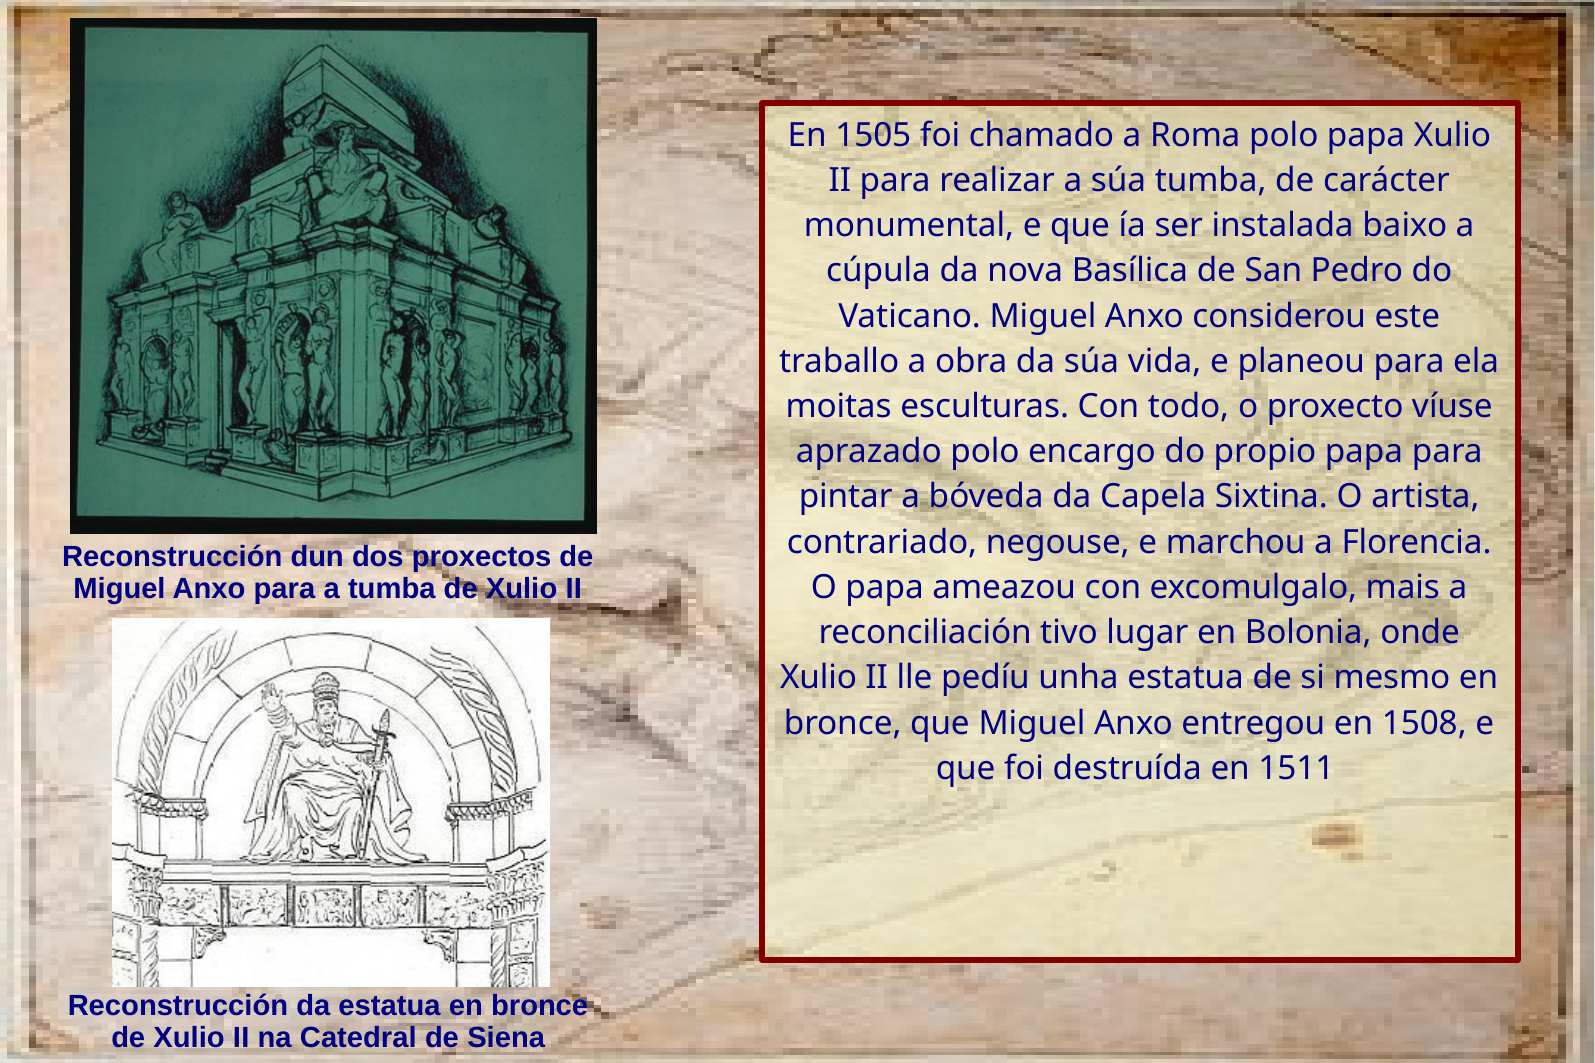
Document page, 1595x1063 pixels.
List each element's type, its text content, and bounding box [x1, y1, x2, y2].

text_box En 1505 foi chamado a Roma polo papa Xulio II para realizar a súa tumba, de carácter monumental, e que ía ser instalada baixo a cúpula da nova Basílica de San Pedro do Vaticano. Miguel Anxo considerou este traballo a obra da súa vida, e planeou para ela moitas esculturas. Con todo, o proxecto víuse aprazado polo encargo do propio papa para pintar a bóveda da Capela Sixtina. O artista, contrariado, negouse, e marchou a Florencia. O papa ameazou con excomulgalo, mais a reconciliación tivo lugar en Bolonia, onde Xulio II lle pedíu unha estatua de si mesmo en bronce, que Miguel Anxo entregou en 1508, e que foi destruída en 1511 [761, 103, 1518, 960]
picture [0, 0, 1595, 1063]
text_box Reconstrucción da estatua en bronce de Xulio II na Catedral de Siena [53, 981, 605, 1062]
text_box Reconstrucción dun dos proxectos de Miguel Anxo para a tumba de Xulio II [47, 532, 610, 613]
